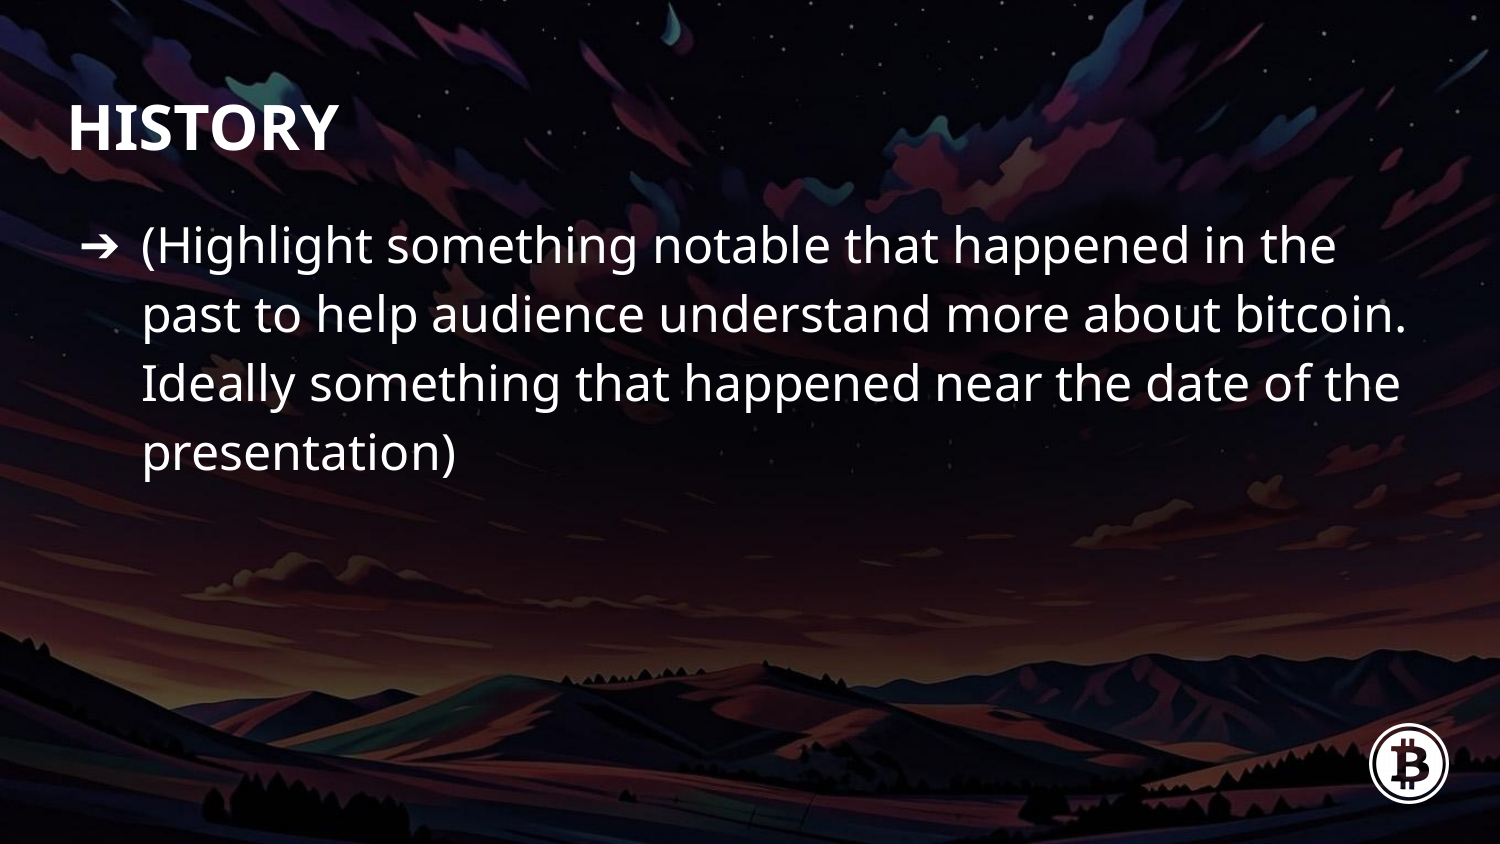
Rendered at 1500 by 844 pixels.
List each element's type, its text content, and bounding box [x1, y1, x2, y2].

title HISTORY [51, 72, 1449, 167]
picture [0, 0, 1500, 844]
list (Highlight something notable that happened in the past to help audience understand more about bitcoin. Ideally something that happened near the date of the presentation) [51, 189, 1449, 750]
